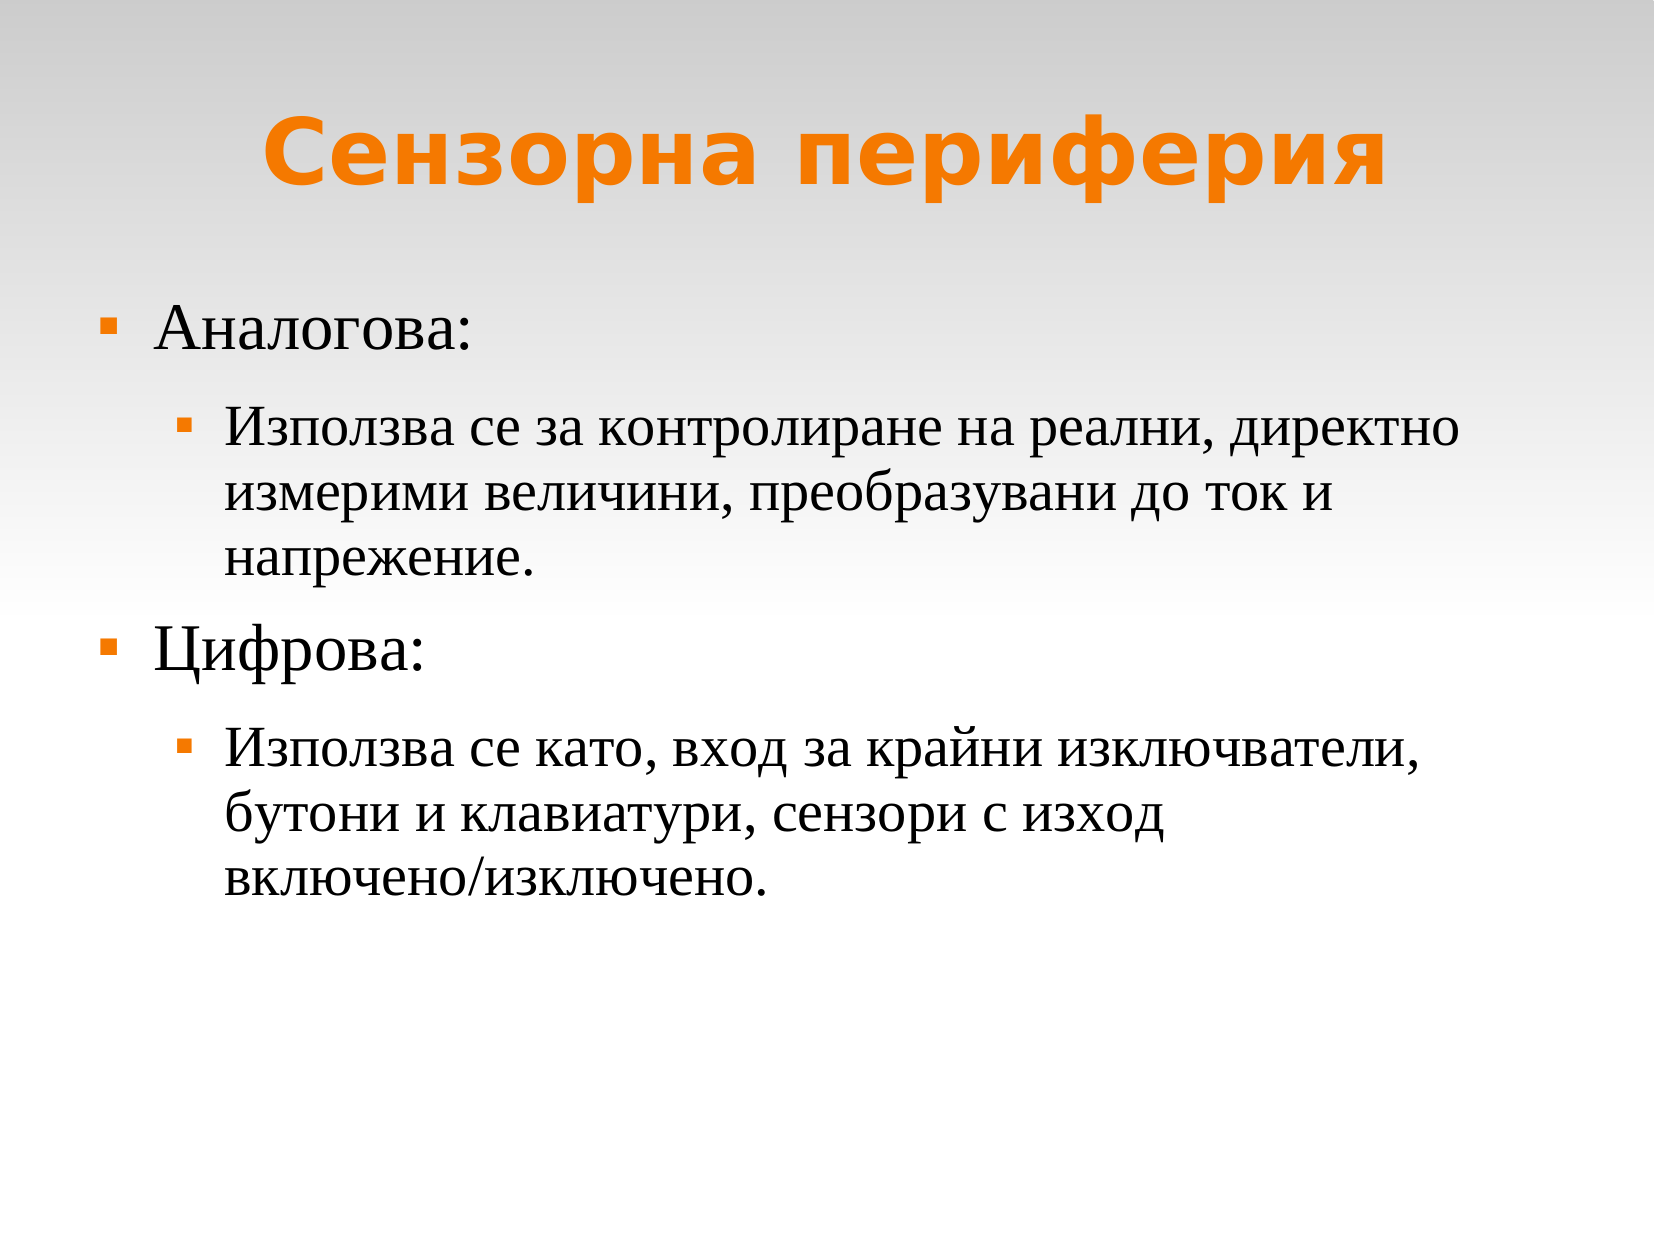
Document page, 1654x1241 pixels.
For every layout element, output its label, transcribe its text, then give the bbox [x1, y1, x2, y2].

title Сензорна периферия [82, 56, 1571, 250]
list Аналогова: Използва се за контролиране на реални, директно измерими величини, преобразувани до ток и напрежение. Цифрова: Използва се като, вход за крайни изключватели, бутони и клавиатури, сензори с изход включено/изключено. [82, 290, 1571, 1109]
